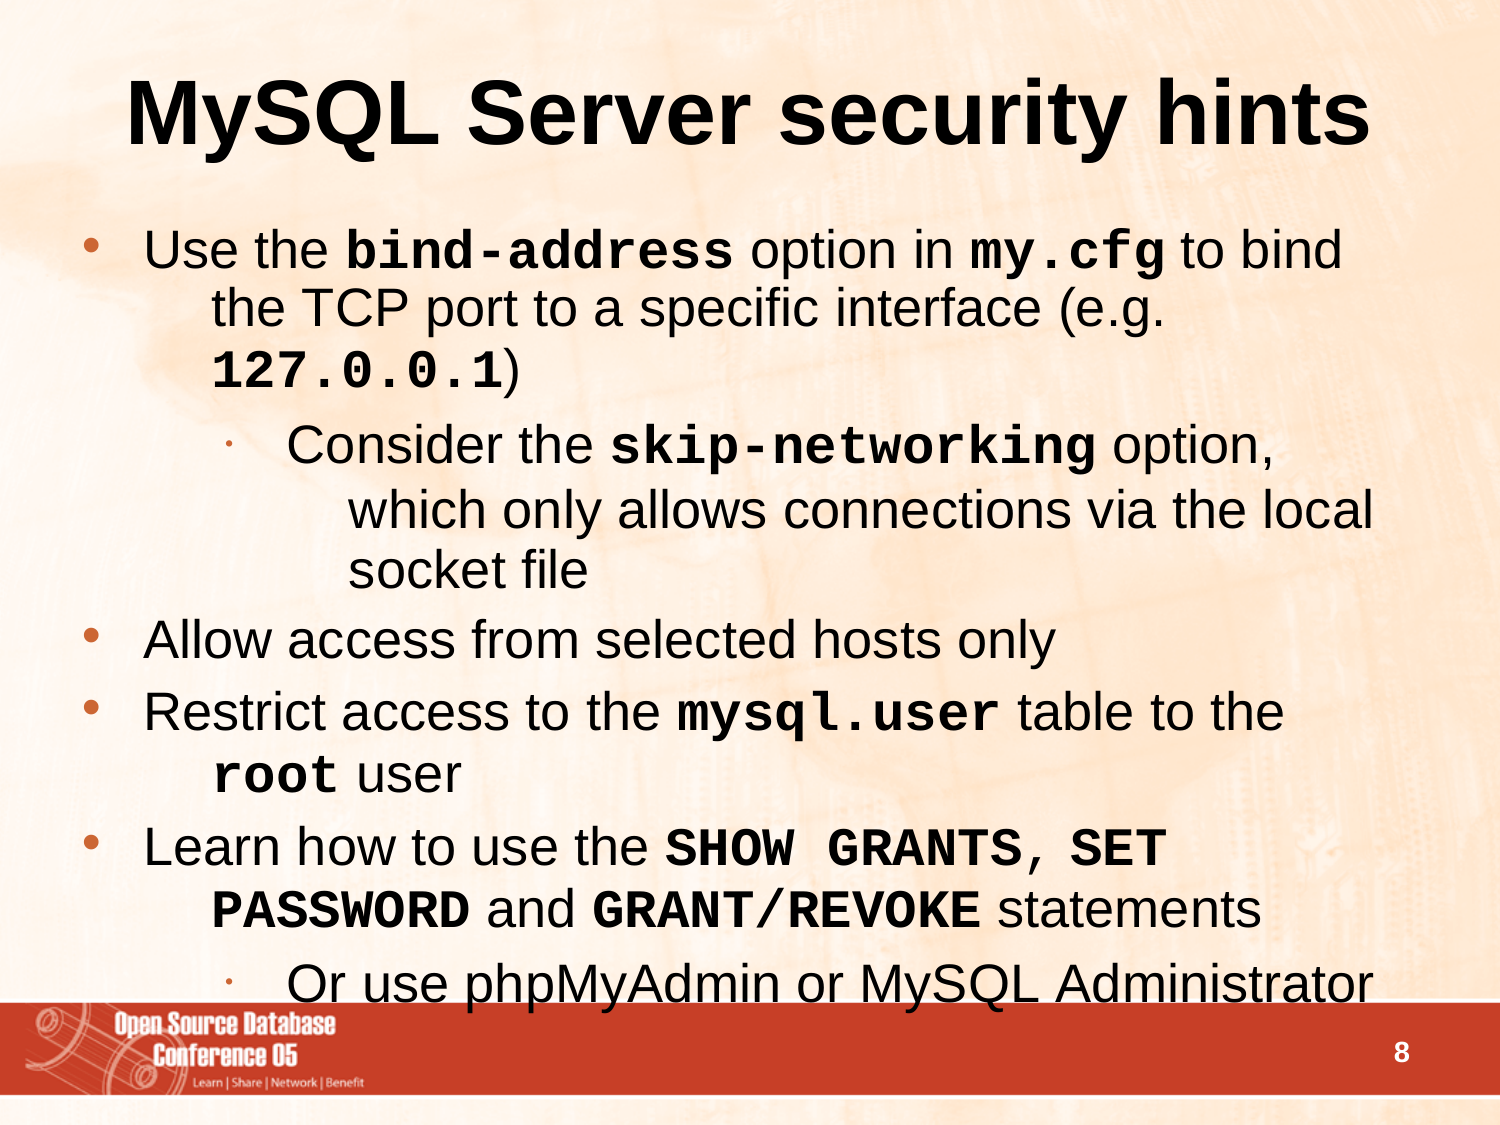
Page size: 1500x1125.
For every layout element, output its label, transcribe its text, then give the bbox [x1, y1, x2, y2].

list Use the bind-address option in my.cfg to bind the TCP port to a specific interface (e.g. 127.0.0.1) Consider the skip-networking option, which only allows connections via the local socket file Allow access from selected hosts only Restrict access to the mysql.user table to the root user Learn how to use the SHOW GRANTS, SET PASSWORD and GRANT/REVOKE statements Or use phpMyAdmin or MySQL Administrator [75, 220, 1426, 977]
picture [0, 0, 1500, 1125]
title MySQL Server security hints [75, 18, 1426, 207]
